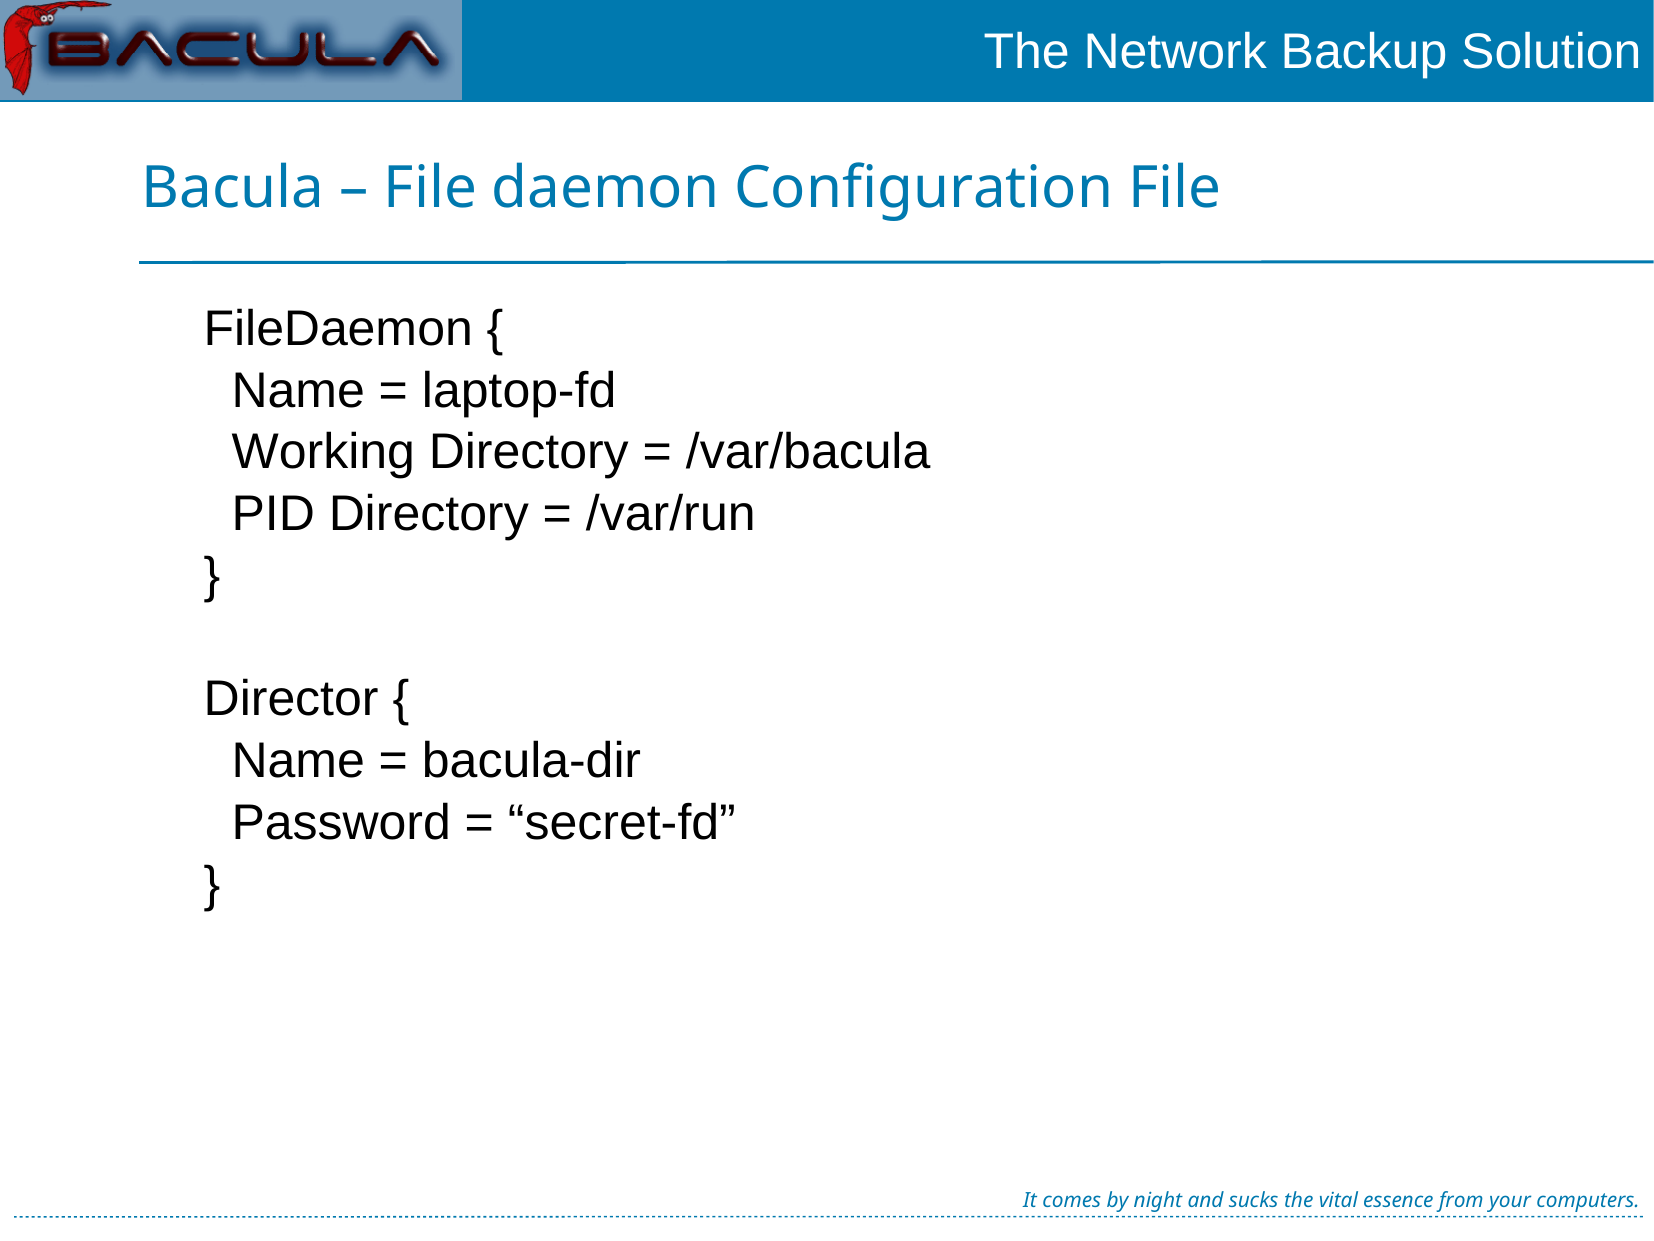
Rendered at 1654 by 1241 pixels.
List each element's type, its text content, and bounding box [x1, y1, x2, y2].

title Bacula – File daemon Configuration File [141, 112, 1501, 226]
picture [0, 0, 461, 99]
list FileDaemon { Name = laptop-fd Working Directory = /var/bacula PID Directory = /var/run } Director { Name = bacula-dir Password = “secret-fd” } [144, 300, 1538, 1097]
